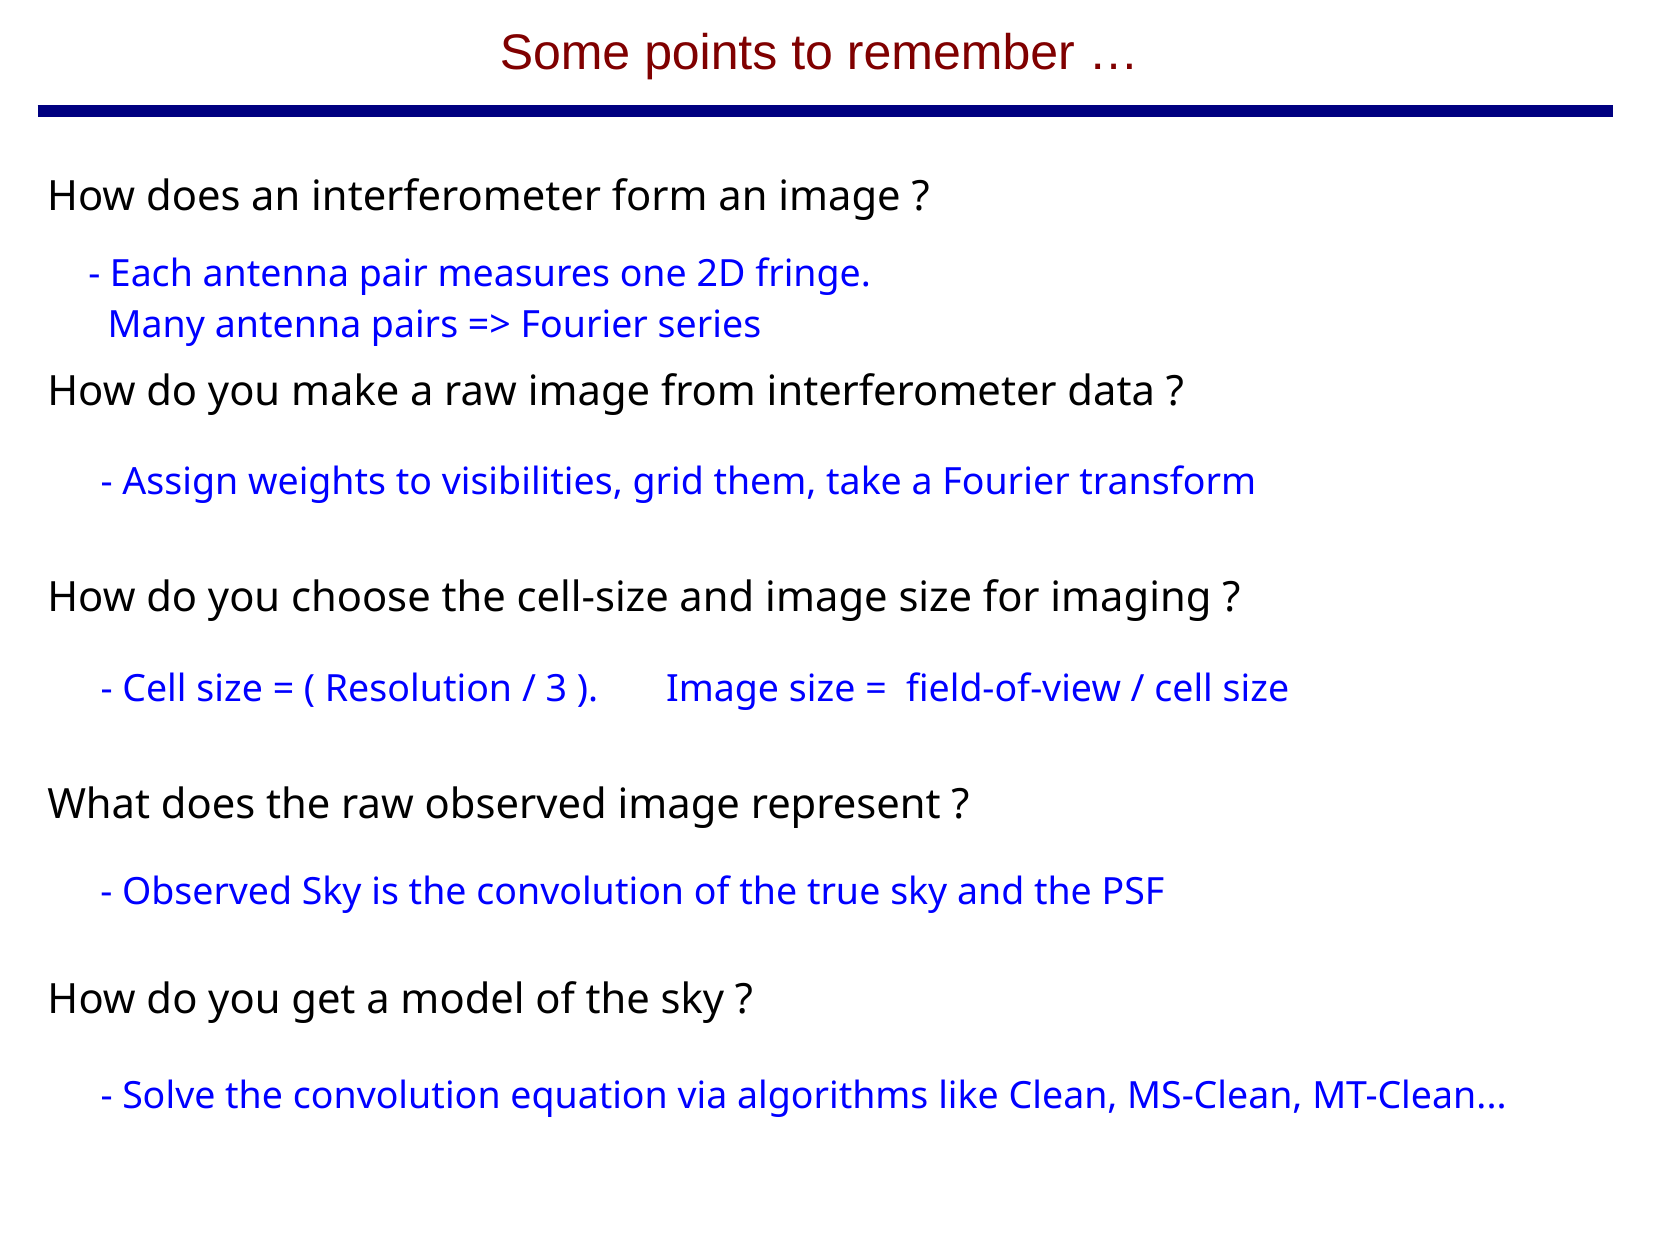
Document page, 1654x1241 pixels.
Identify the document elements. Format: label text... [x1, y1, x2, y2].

text_box - Each antenna pair measures one 2D fringe. Many antenna pairs => Fourier series [73, 239, 1653, 352]
text_box - Observed Sky is the convolution of the true sky and the PSF [85, 856, 1641, 931]
text_box How do you choose the cell-size and image size for imaging ? [32, 559, 1588, 633]
text_box - Cell size = ( Resolution / 3 ). Image size = field-of-view / cell size [85, 654, 1642, 728]
text_box How do you make a raw image from interferometer data ? [32, 352, 1588, 427]
text_box How does an interferometer form an image ? [32, 158, 1588, 232]
text_box - Solve the convolution equation via algorithms like Clean, MS-Clean, MT-Clean... [85, 1061, 1642, 1174]
text_box What does the raw observed image represent ? [32, 766, 1588, 840]
text_box - Assign weights to visibilities, grid them, take a Fourier transform [85, 447, 1642, 521]
text_box How do you get a model of the sky ? [32, 961, 1588, 1035]
title Some points to remember … [82, 15, 1571, 89]
